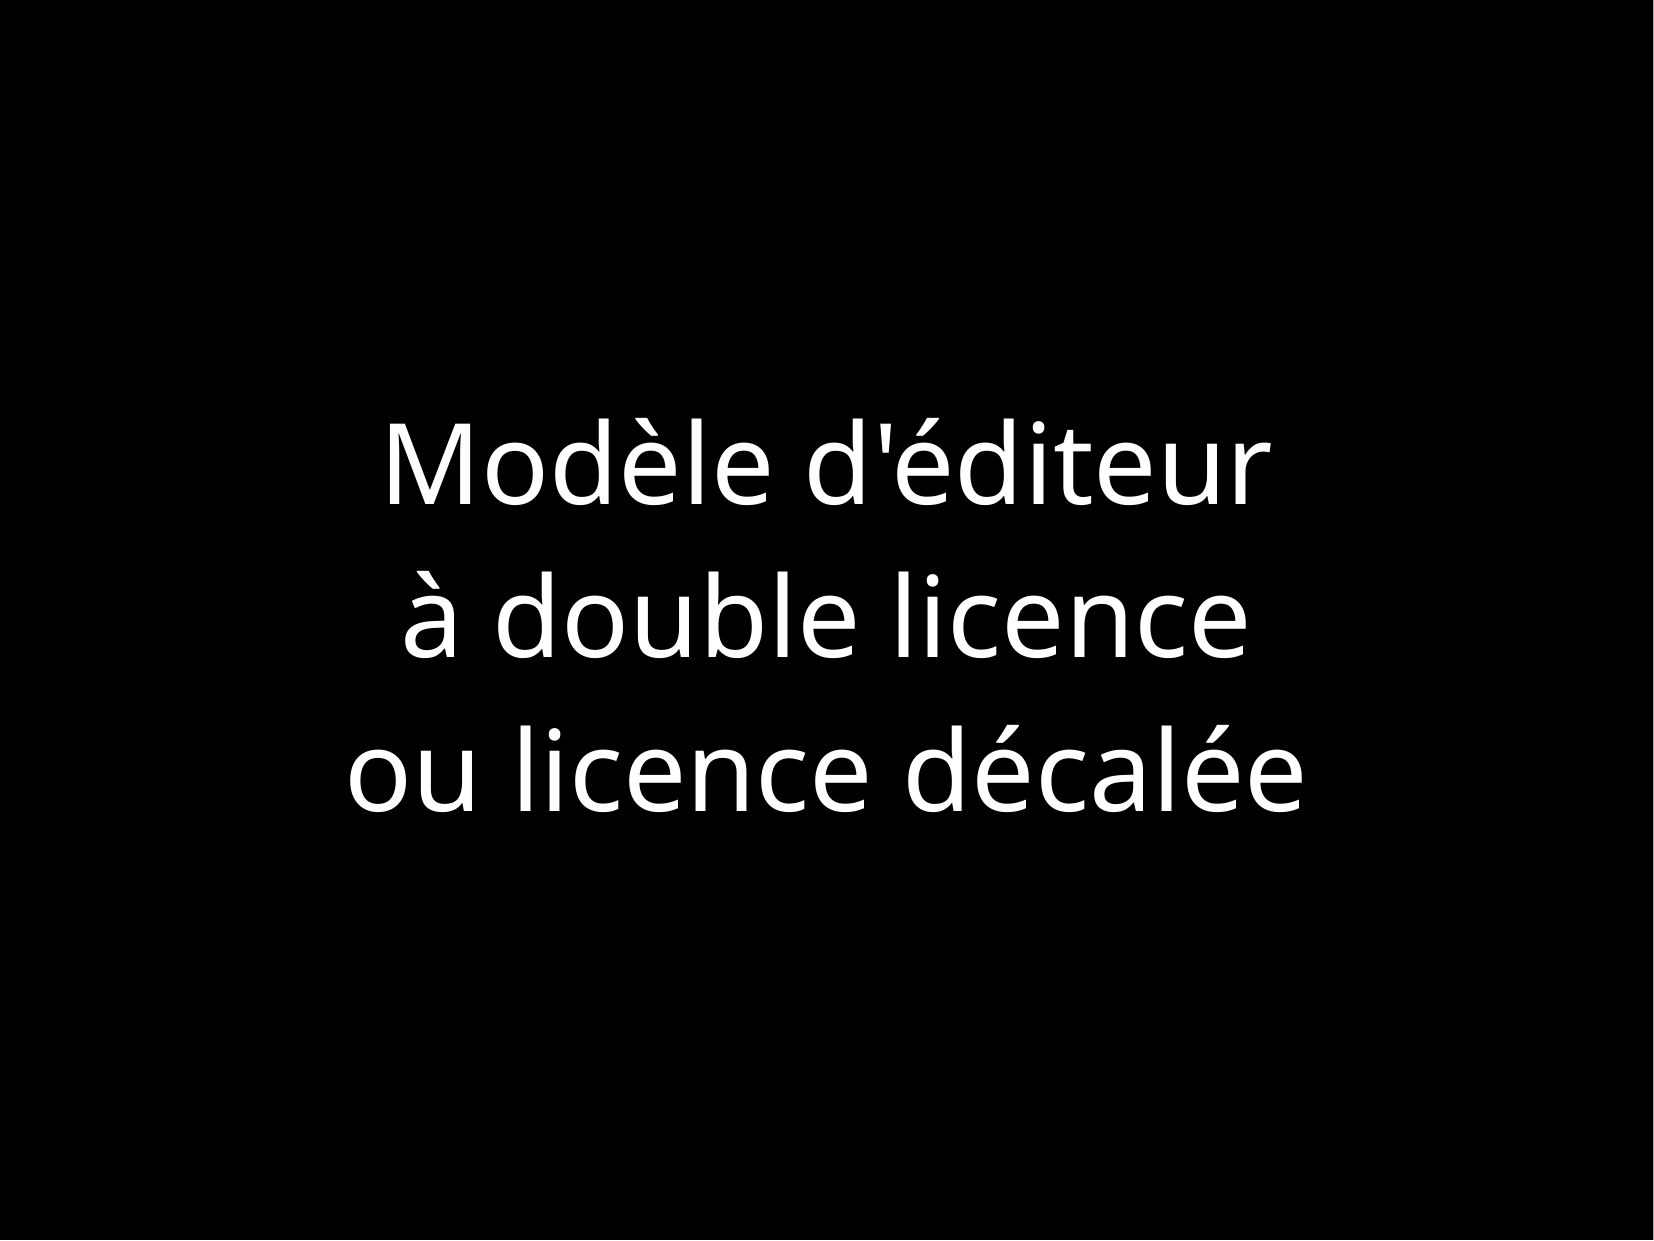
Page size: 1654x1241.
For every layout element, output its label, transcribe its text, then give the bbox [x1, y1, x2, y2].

title Modèle d'éditeur à double licence ou licence décalée [82, 56, 1571, 1172]
